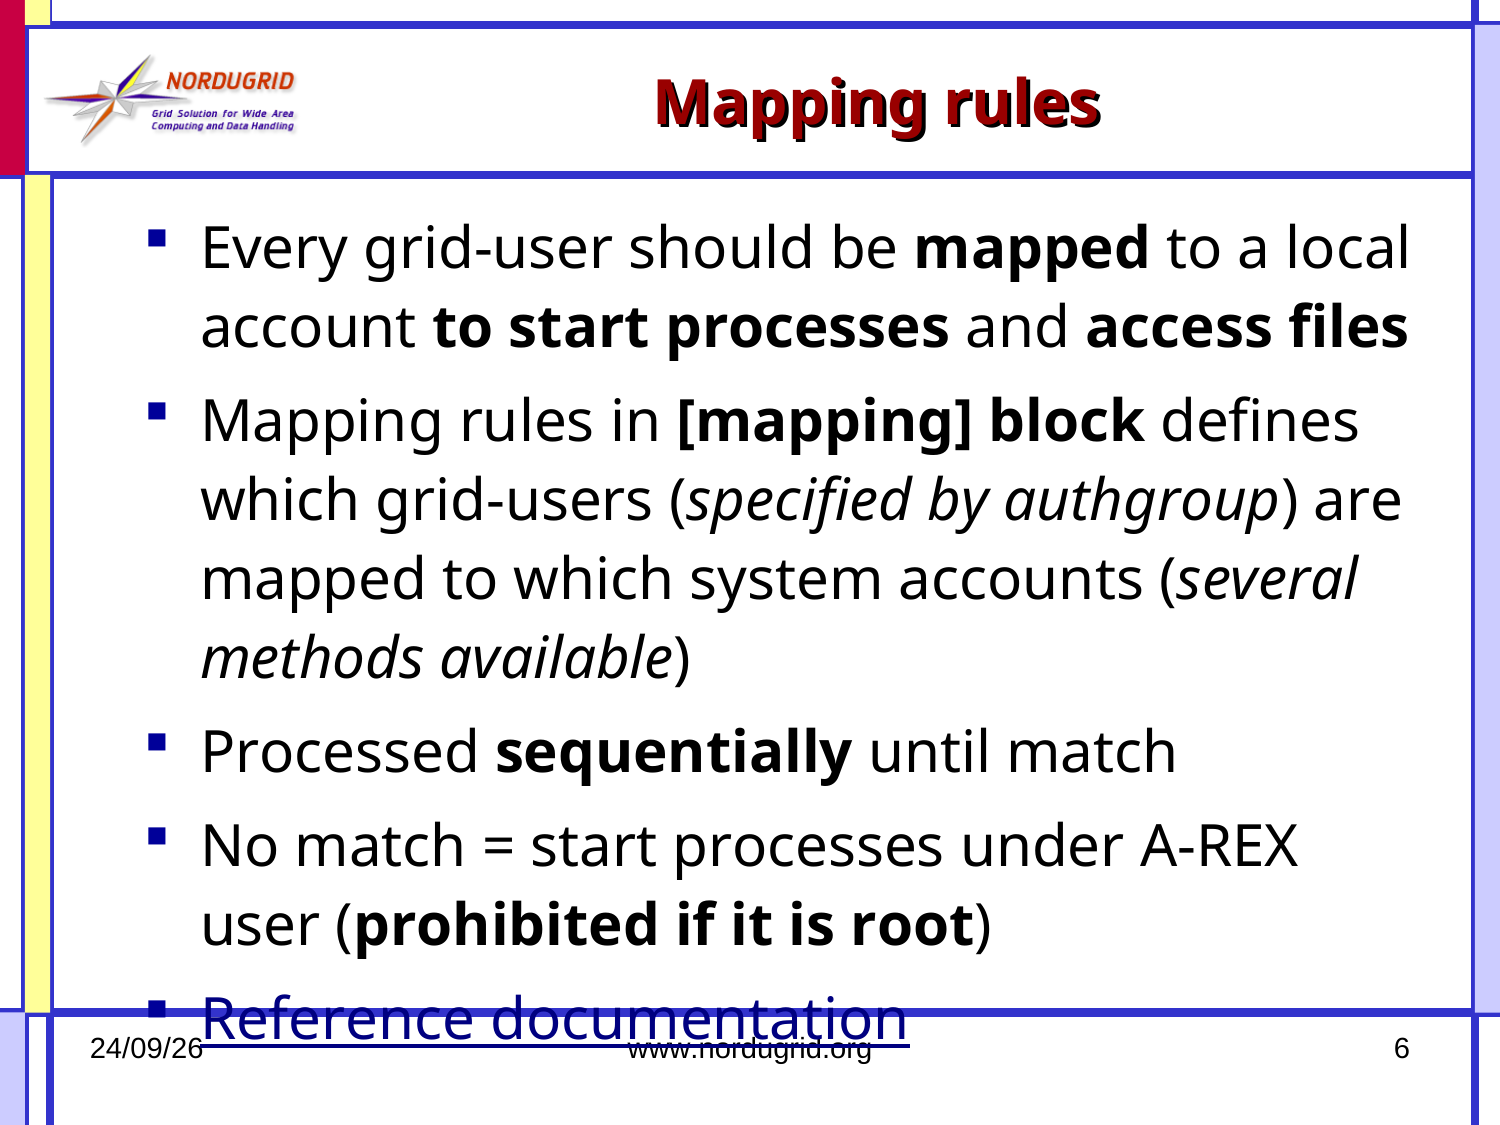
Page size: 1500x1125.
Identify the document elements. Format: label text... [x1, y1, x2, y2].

list Every grid-user should be mapped to a local account to start processes and access files Mapping rules in [mapping] block defines which grid-users (specified by authgroup) are mapped to which system accounts (several methods available) Processed sequentially until match No match = start processes under A-REX user (prohibited if it is root) Reference documentation [87, 205, 1426, 1010]
picture [40, 49, 301, 148]
title Mapping rules [324, 17, 1428, 183]
